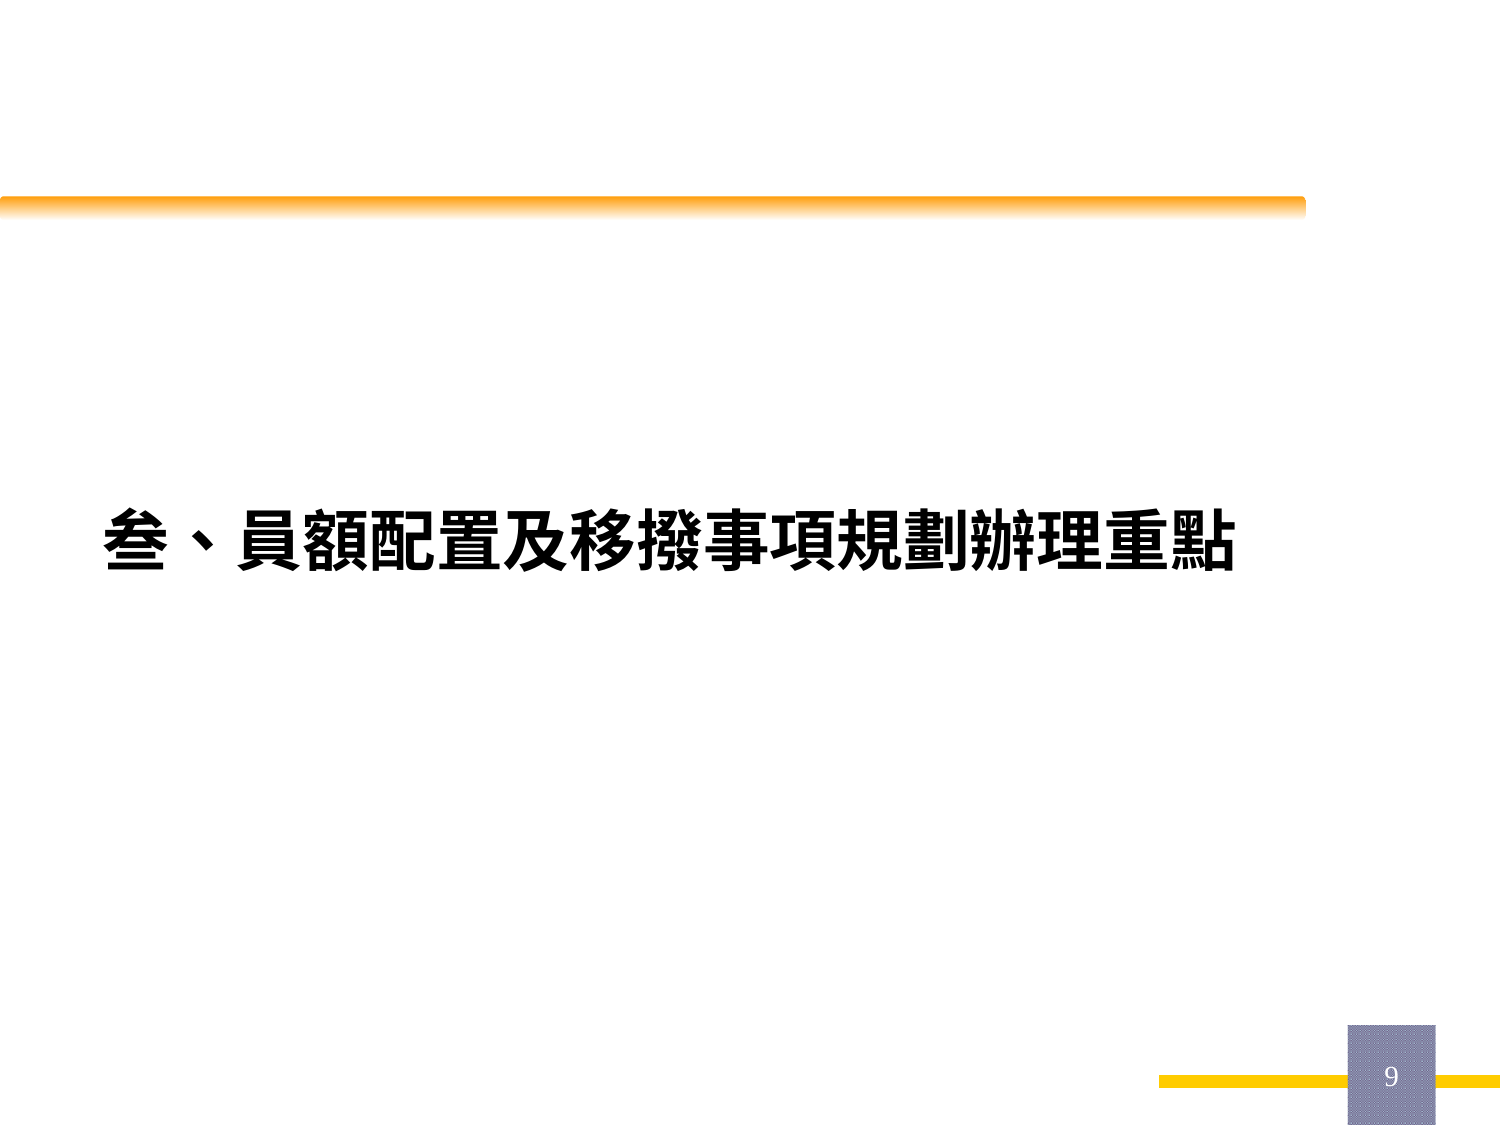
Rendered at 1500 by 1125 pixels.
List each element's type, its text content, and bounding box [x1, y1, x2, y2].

text_box [1347, 1025, 1436, 1125]
title 叁、員額配置及移撥事項規劃辦理重點 [87, 425, 1411, 667]
